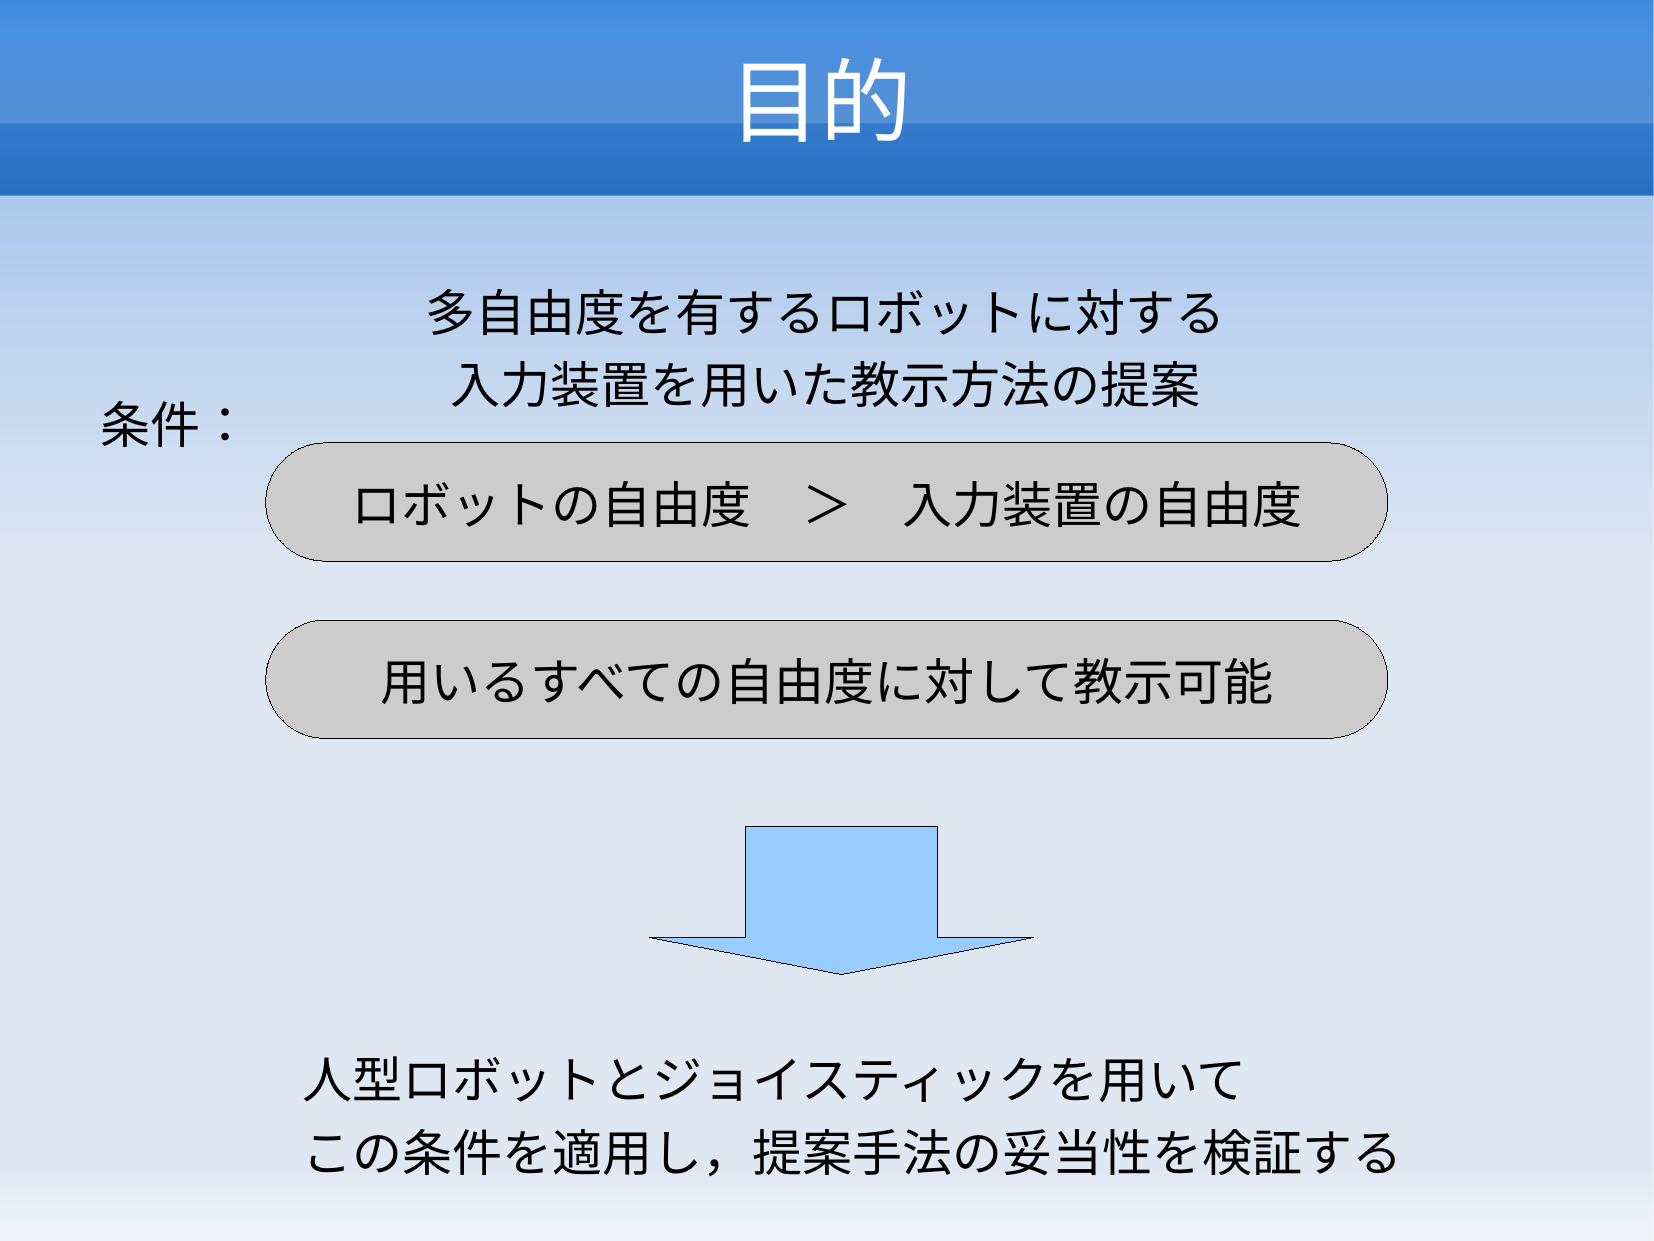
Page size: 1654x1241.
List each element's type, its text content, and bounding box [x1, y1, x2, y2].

picture [0, 0, 1654, 1241]
text_box [649, 826, 1034, 975]
title 目的 [76, 0, 1565, 208]
text_box ロボットの自由度 ＞ 入力装置の自由度 [265, 442, 1388, 562]
text_box 用いるすべての自由度に対して教示可能 [265, 620, 1388, 739]
text_box 多自由度を有するロボットに対する 入力装置を用いた教示方法の提案 [410, 265, 1241, 381]
text_box 条件： [86, 378, 266, 443]
text_box 人型ロボットとジョイスティックを用いて この条件を適用し，提案手法の妥当性を検証する [287, 1033, 1418, 1149]
